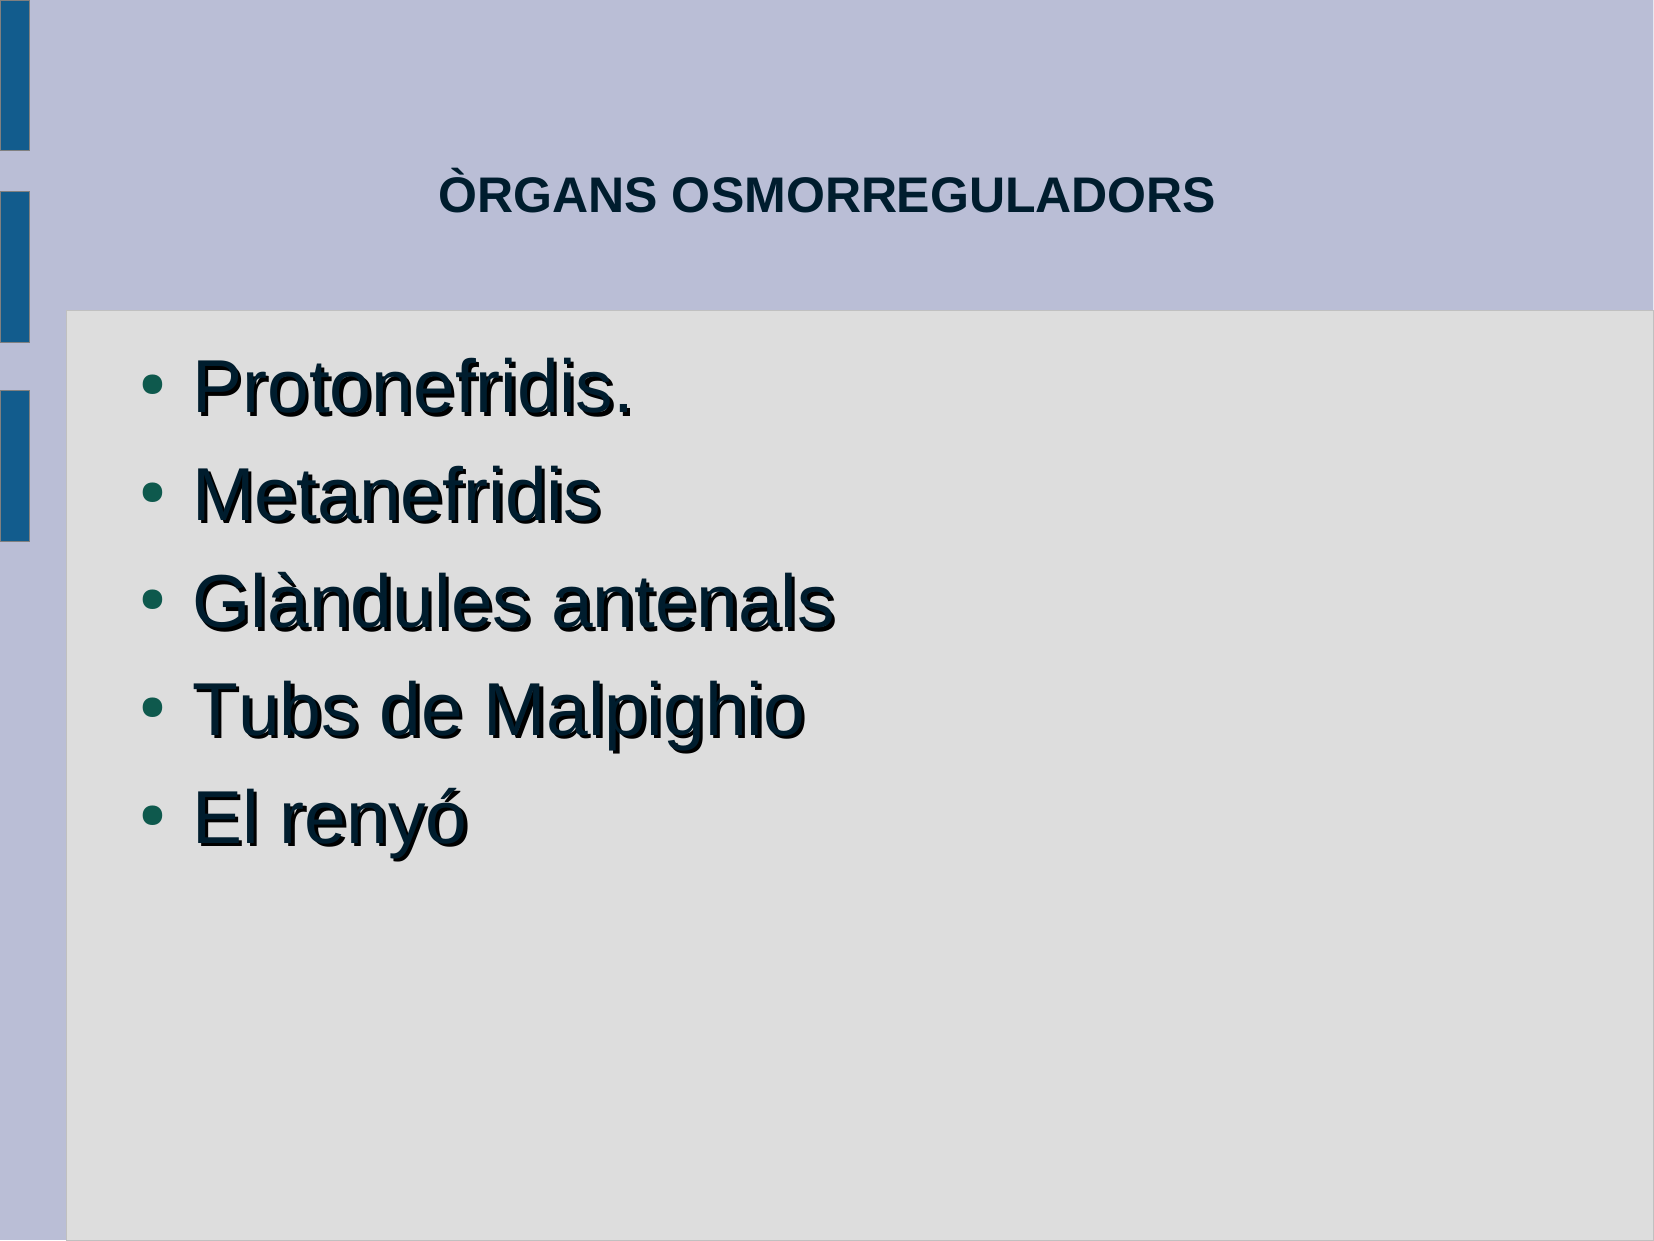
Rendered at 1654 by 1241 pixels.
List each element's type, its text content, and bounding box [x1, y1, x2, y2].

title ÒRGANS OSMORREGULADORS [121, 91, 1534, 299]
list Protonefridis. Metanefridis Glàndules antenals Tubs de Malpighio El renyó [121, 344, 1534, 1127]
